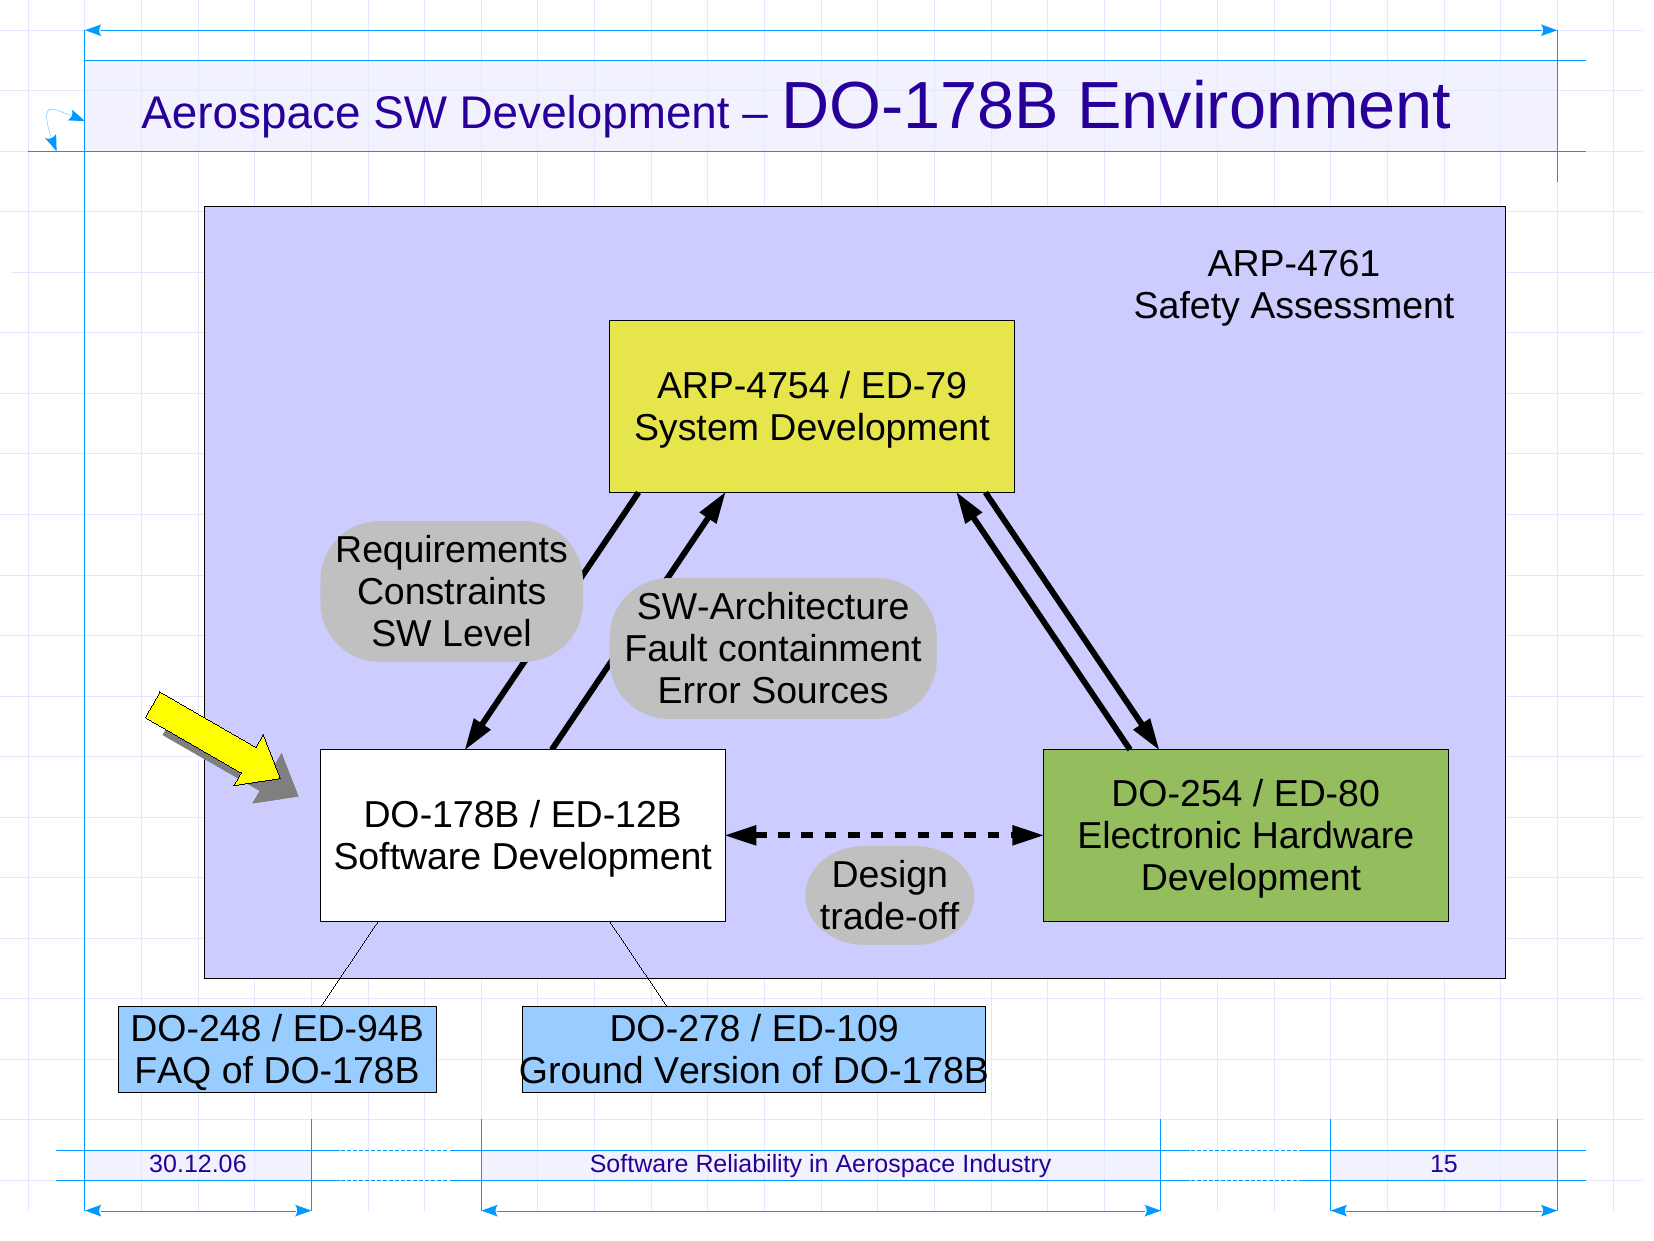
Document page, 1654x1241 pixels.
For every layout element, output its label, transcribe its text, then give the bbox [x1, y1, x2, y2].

text_box Requirements Constraints SW Level [320, 521, 583, 662]
text_box DO-254 / ED-80 Electronic Hardware Development [1043, 749, 1449, 922]
text_box ARP-4754 / ED-79 System Development [609, 320, 1015, 493]
text_box SW-Architecture Fault containment Error Sources [609, 578, 937, 719]
title Aerospace SW Development – DO-178B Environment [141, 60, 1558, 152]
text_box DO-178B / ED-12B Software Development [320, 749, 726, 922]
text_box ARP-4761 Safety Assessment [1111, 235, 1477, 377]
text_box [145, 206, 1506, 979]
text_box DO-278 / ED-109 Ground Version of DO-178B [522, 1006, 986, 1093]
text_box Design trade-off [805, 846, 975, 945]
text_box DO-248 / ED-94B FAQ of DO-178B [118, 1006, 437, 1093]
